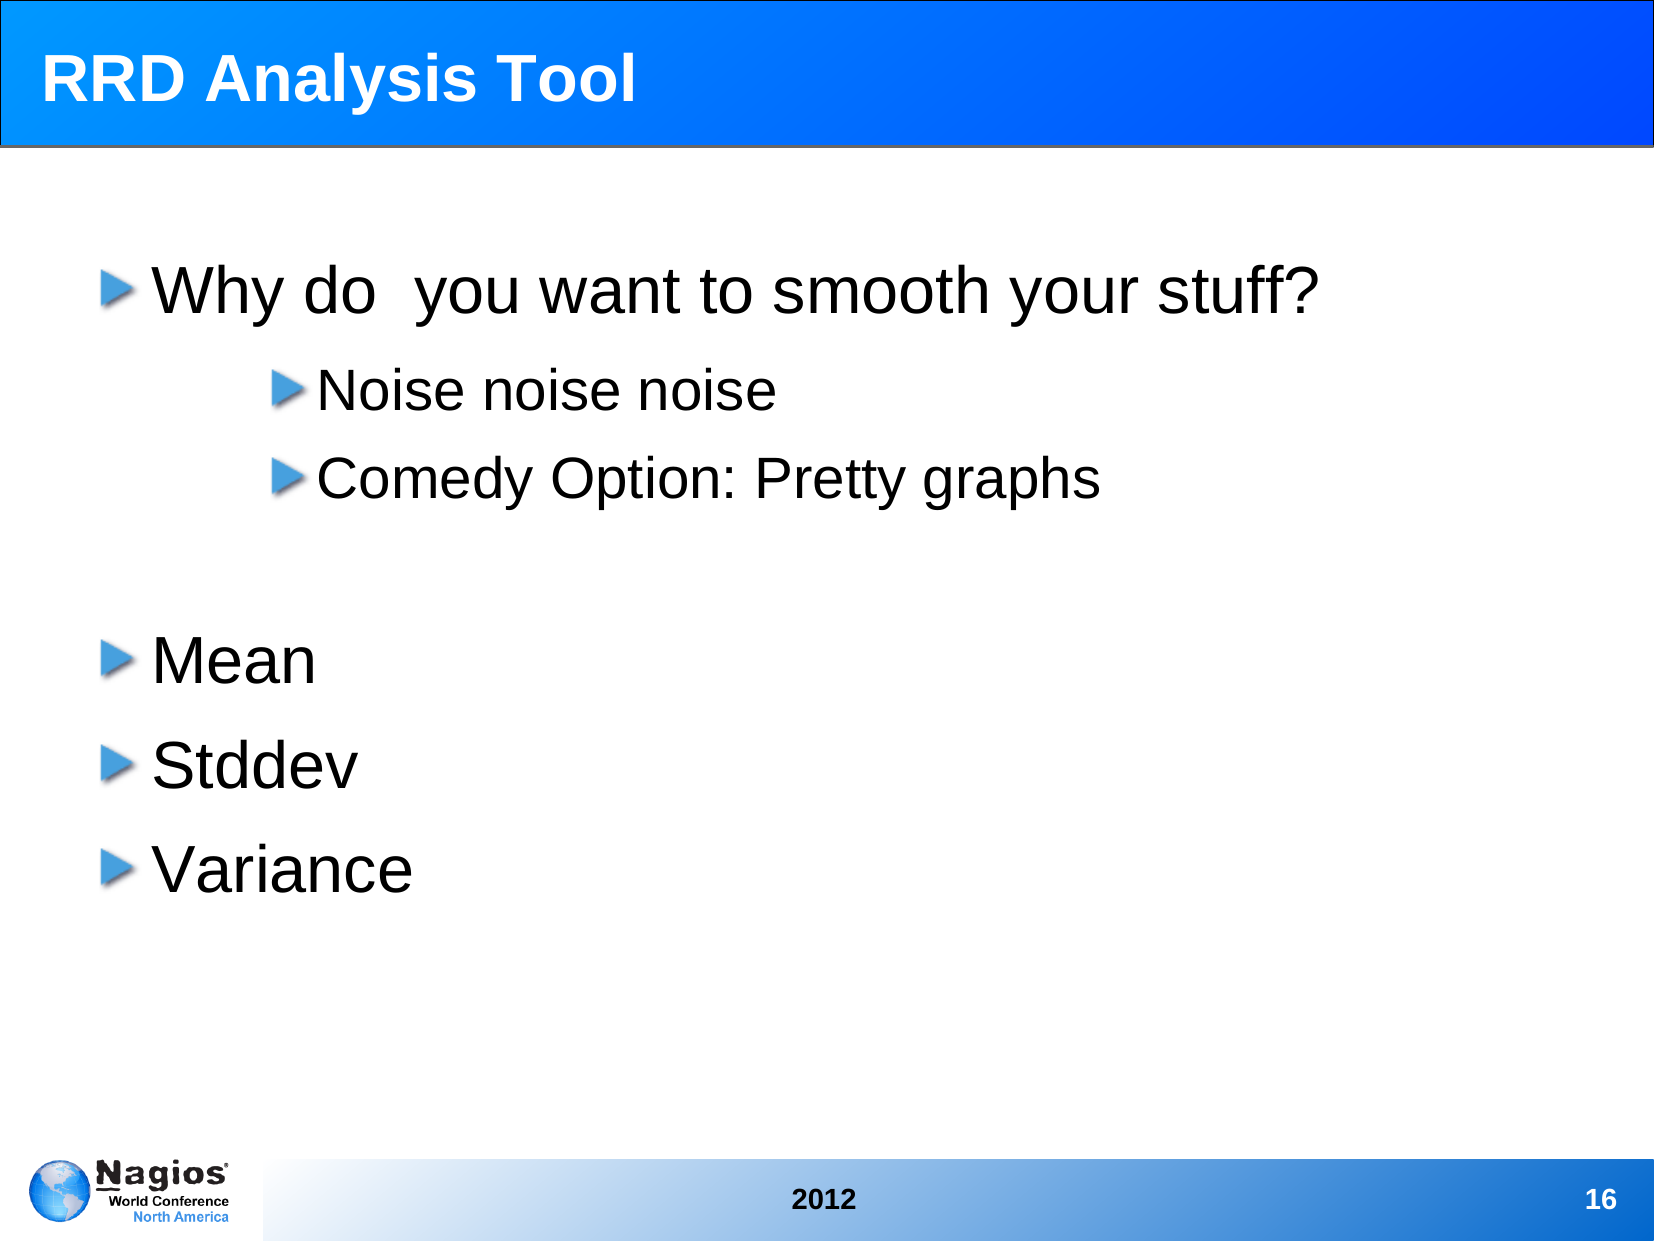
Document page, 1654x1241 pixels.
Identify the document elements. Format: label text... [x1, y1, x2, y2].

title RRD Analysis Tool [41, 29, 1248, 127]
list Why do you want to smooth your stuff? Noise noise noise Comedy Option: Pretty graphs Mean Stddev Variance [80, 253, 1569, 1072]
picture [29, 1159, 229, 1235]
